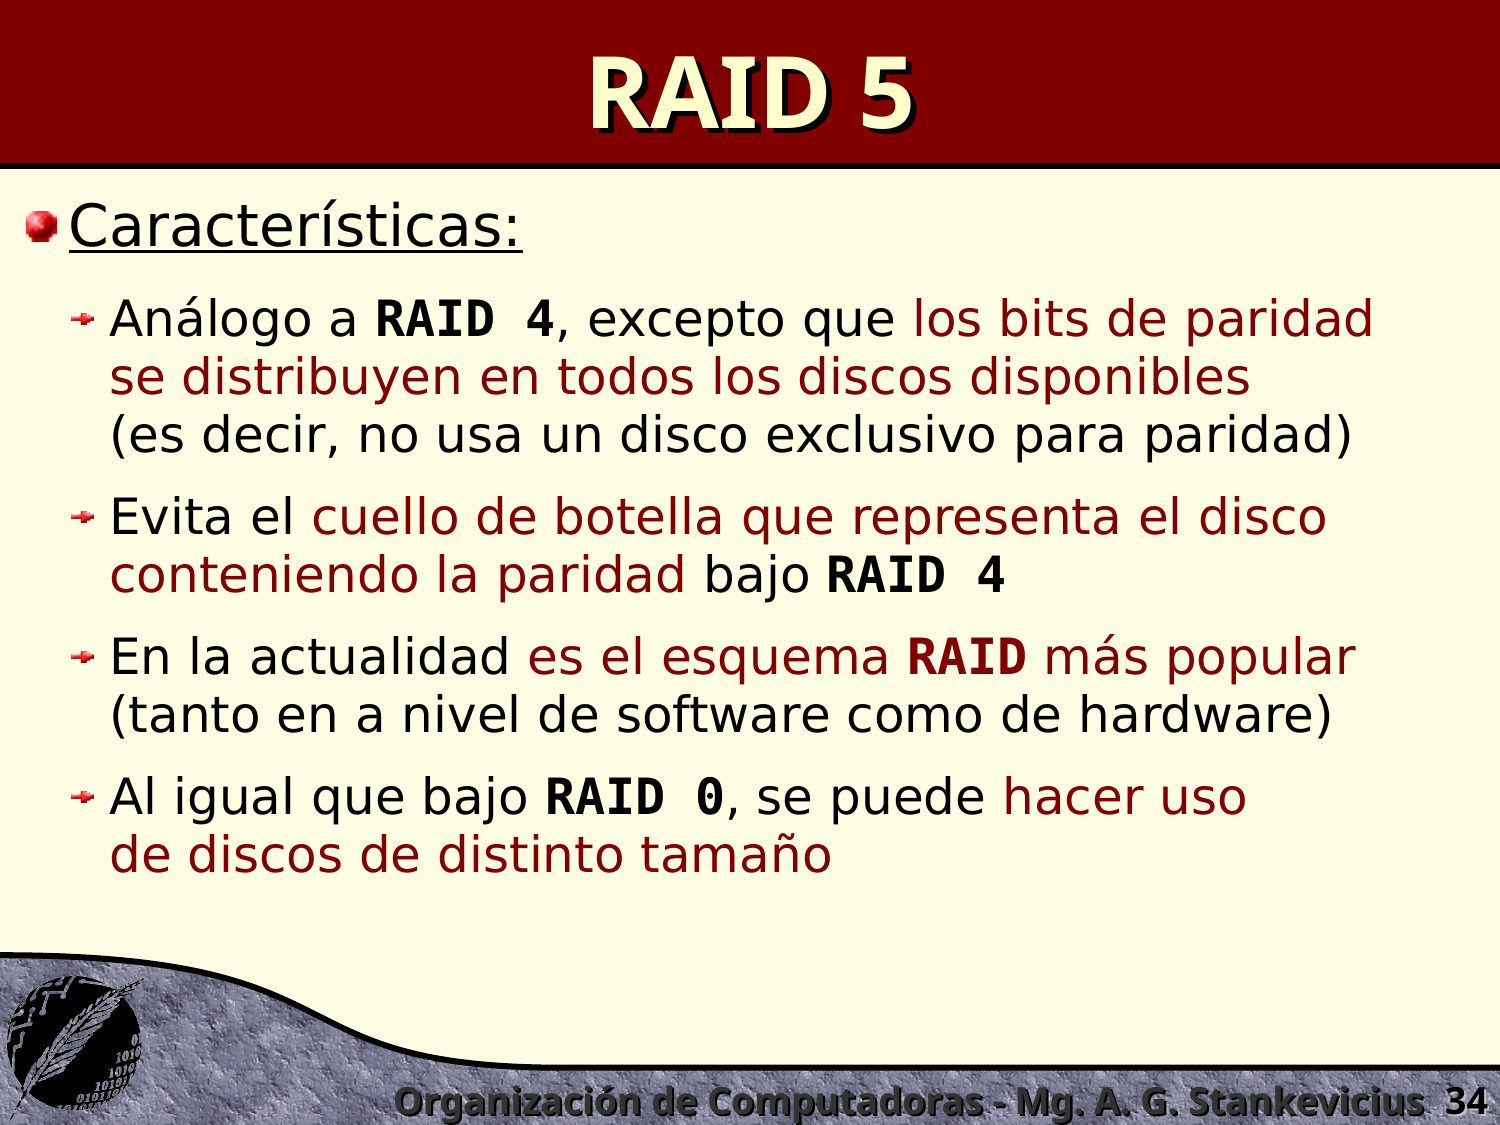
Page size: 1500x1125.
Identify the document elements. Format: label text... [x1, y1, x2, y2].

picture [448, 1100, 455, 1110]
title RAID 5 [15, 5, 1485, 160]
picture [1058, 1100, 1065, 1110]
picture [0, 959, 1500, 1125]
list Características: Análogo a RAID 4, excepto que los bits de paridad se distribuyen en todos los discos disponibles (es decir, no usa un disco exclusivo para paridad) Evita el cuello de botella que representa el disco conteniendo la paridad bajo RAID 4 En la actualidad es el esquema RAID más popular (tanto en a nivel de software como de hardware) Al igual que bajo RAID 0, se puede hacer uso de discos de distinto tamaño [11, 192, 1486, 935]
picture [802, 1100, 806, 1110]
